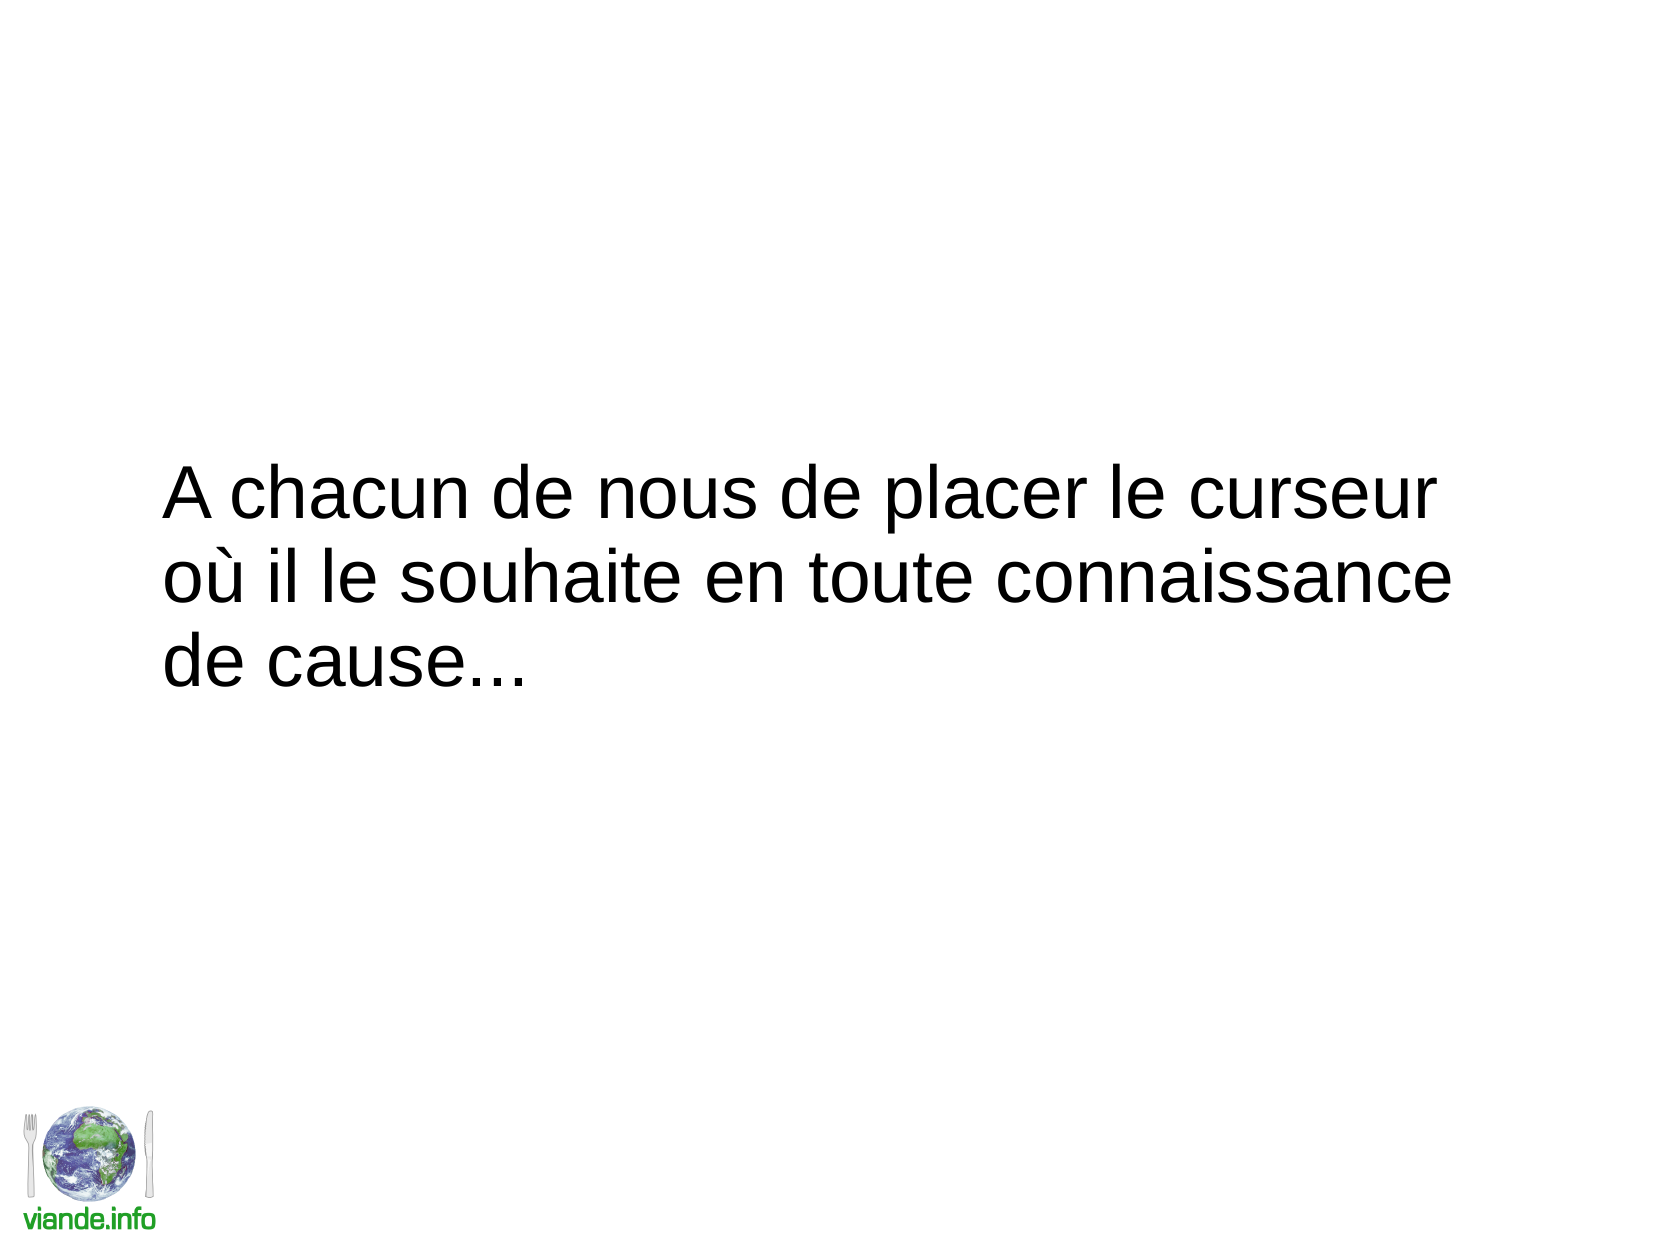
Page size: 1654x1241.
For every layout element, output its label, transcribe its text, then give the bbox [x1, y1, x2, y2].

picture [0, 1092, 178, 1241]
text_box A chacun de nous de placer le curseur où il le souhaite en toute connaissance de cause... [147, 442, 1506, 710]
